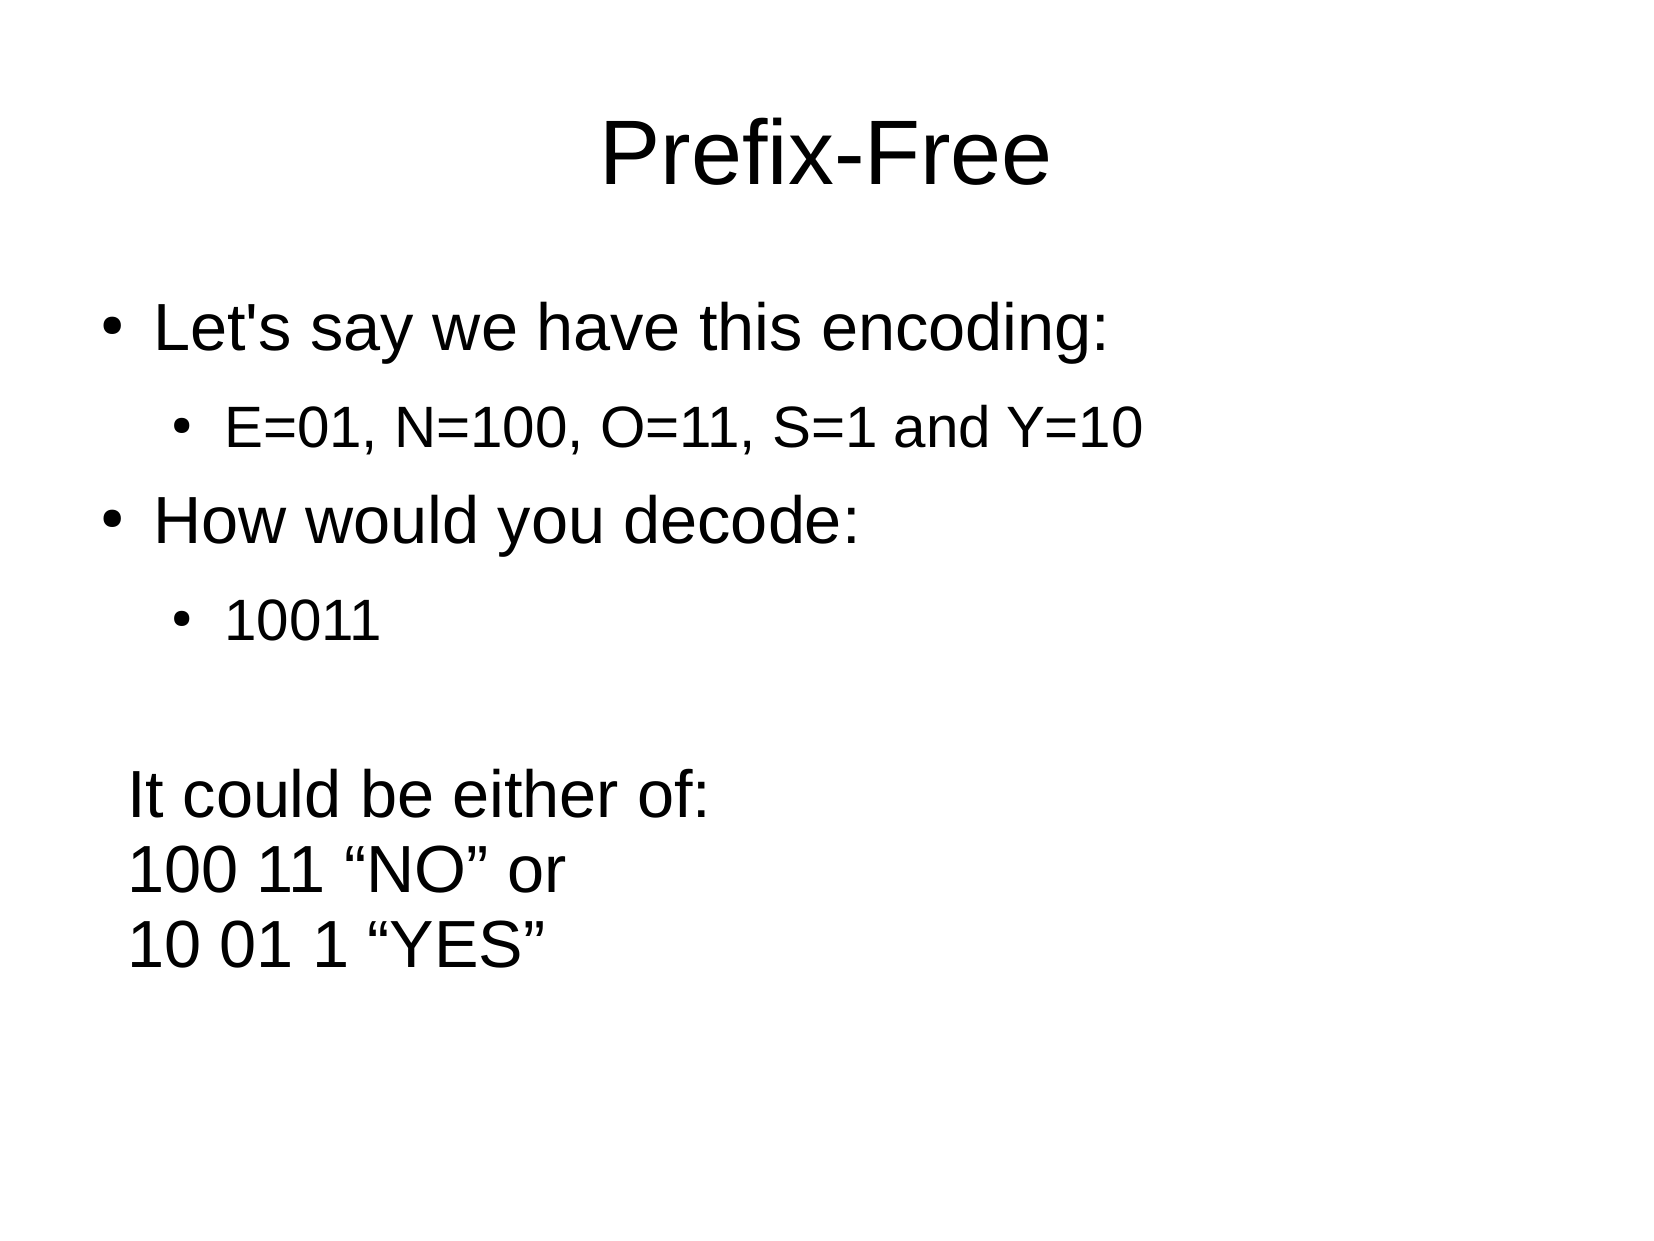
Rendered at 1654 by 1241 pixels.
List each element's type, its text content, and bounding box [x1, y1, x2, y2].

text_box It could be either of: 100 11 “NO” or 10 01 1 “YES” [112, 750, 1463, 990]
list Let's say we have this encoding: E=01, N=100, O=11, S=1 and Y=10 How would you decode: 10011 [82, 290, 1571, 653]
title Prefix-Free [82, 56, 1571, 250]
